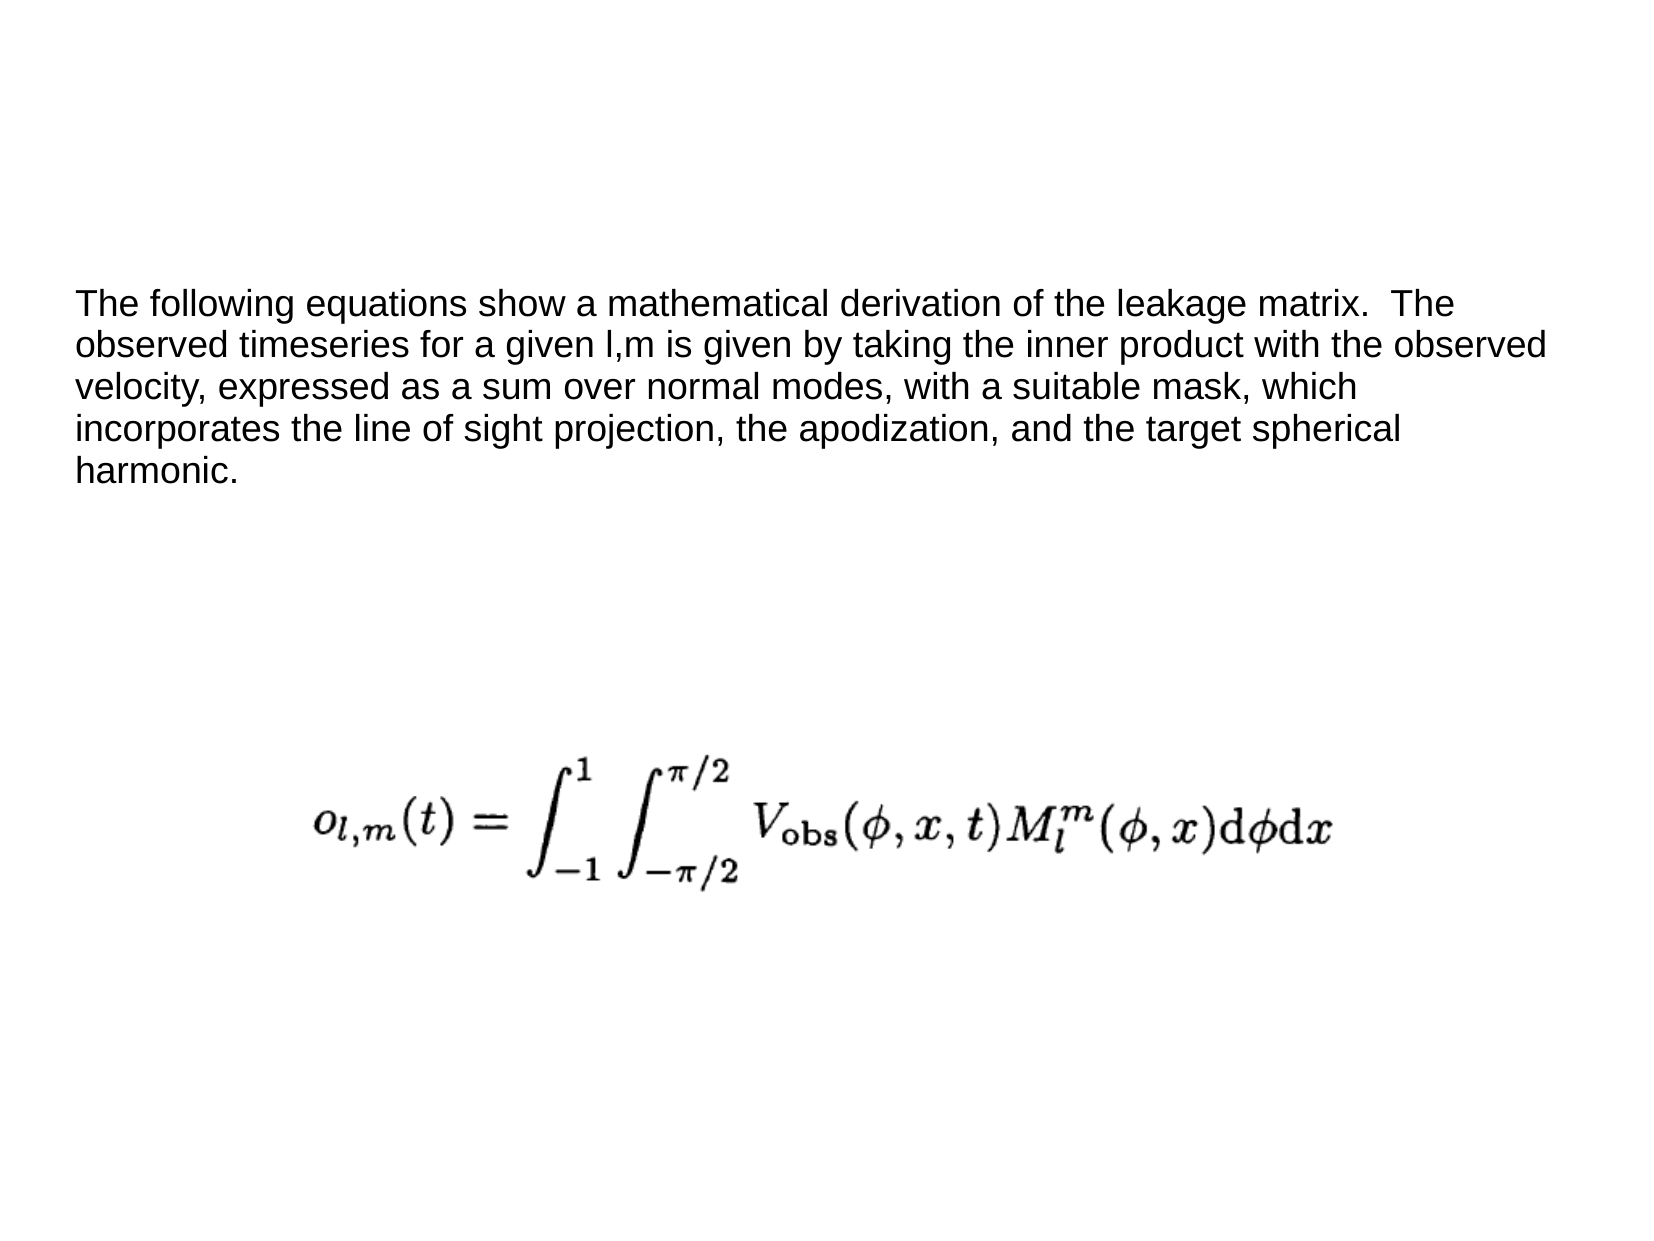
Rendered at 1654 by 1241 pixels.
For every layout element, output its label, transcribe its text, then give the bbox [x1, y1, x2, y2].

title The following equations show a mathematical derivation of the leakage matrix. The observed timeseries for a given l,m is given by taking the inner product with the observed velocity, expressed as a sum over normal modes, with a suitable mask, which incorporates the line of sight projection, the apodization, and the target spherical harmonic. [75, 136, 1564, 638]
picture [273, 741, 1381, 923]
